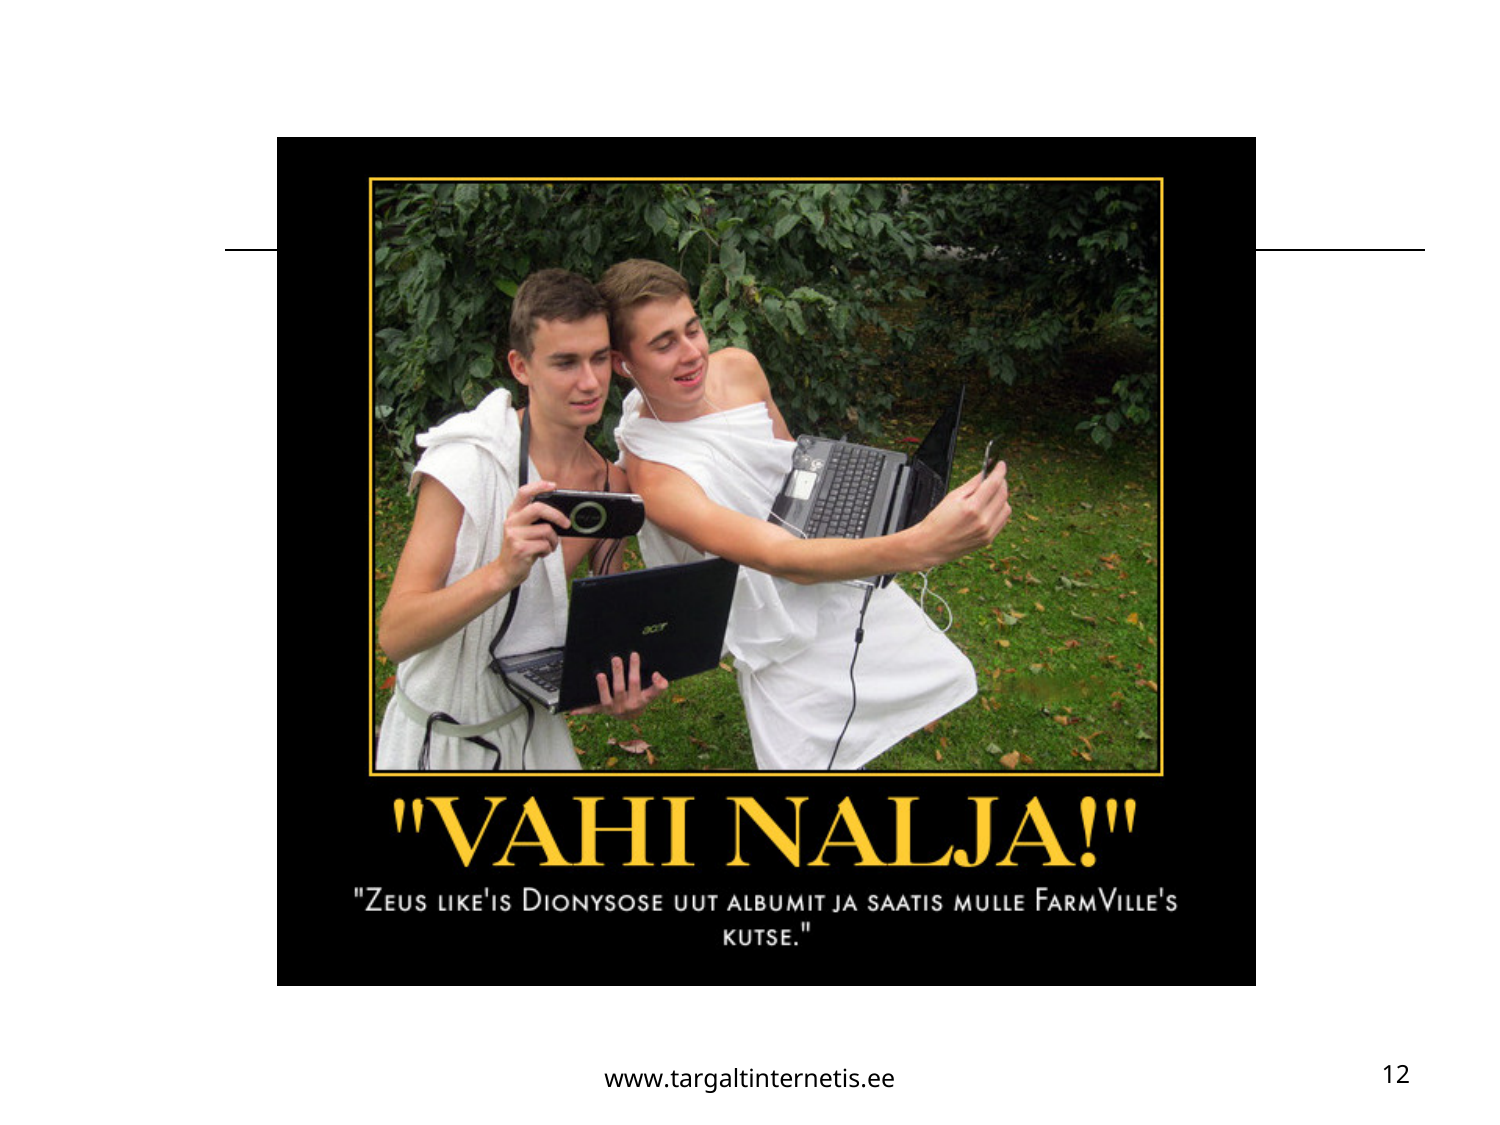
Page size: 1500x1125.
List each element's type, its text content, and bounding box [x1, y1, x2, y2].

text_box www.targaltinternetis.ee [512, 1025, 988, 1101]
picture [277, 137, 1256, 986]
text_box <number> [1074, 1025, 1426, 1101]
